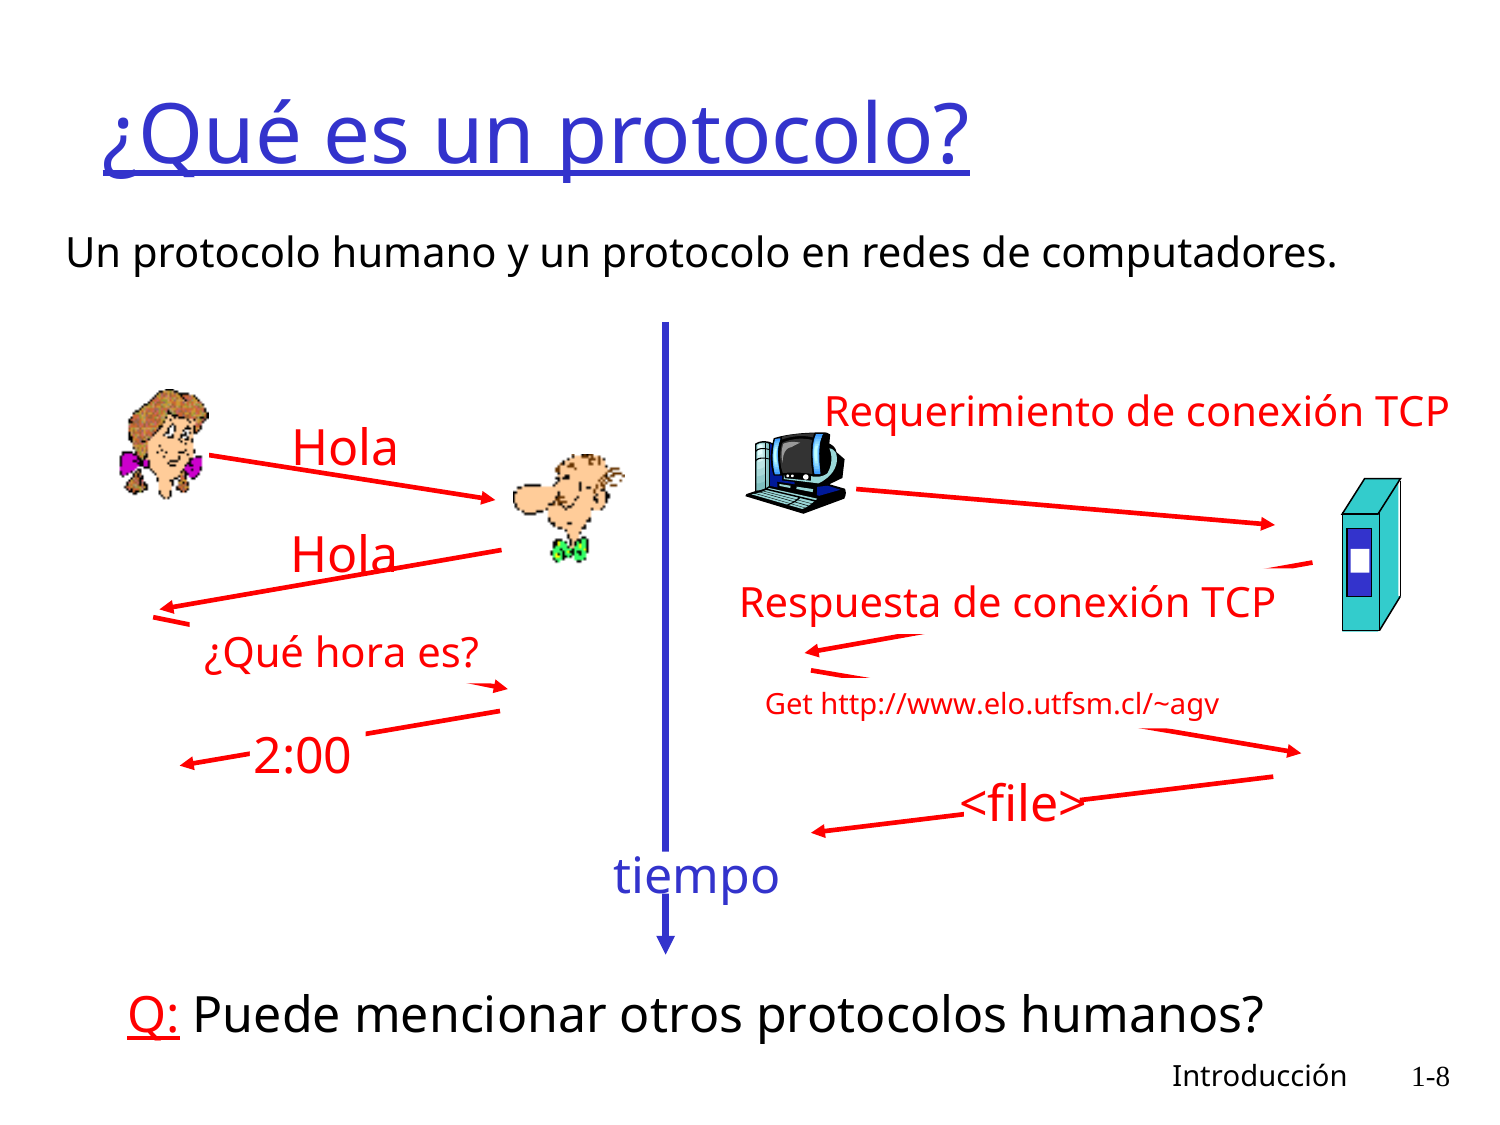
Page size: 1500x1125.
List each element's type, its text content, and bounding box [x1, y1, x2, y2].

picture [745, 431, 848, 514]
text_box tiempo [598, 835, 796, 912]
text_box Get http://www.elo.utfsm.cl/~agv [749, 678, 1373, 729]
text_box Hola [275, 515, 414, 591]
text_box Respuesta de conexión TCP [724, 568, 1292, 634]
text_box Q: Puede mencionar otros protocolos humanos? [112, 975, 1397, 1063]
text_box [1342, 478, 1401, 632]
text_box Introducción [887, 1063, 1362, 1125]
text_box <file> [944, 763, 1103, 840]
list Un protocolo humano y un protocolo en redes de computadores. [50, 215, 1463, 338]
text_box [715, 567, 952, 615]
text_box 2:00 [238, 715, 368, 791]
picture [513, 454, 625, 568]
picture [116, 389, 209, 504]
text_box ¿Qué hora es? [189, 617, 494, 684]
text_box Requerimiento de conexión TCP [809, 376, 1466, 443]
text_box 1-<number> [1362, 1050, 1466, 1125]
title ¿Qué es un protocolo? [87, 37, 1363, 215]
text_box Hola [276, 407, 415, 483]
